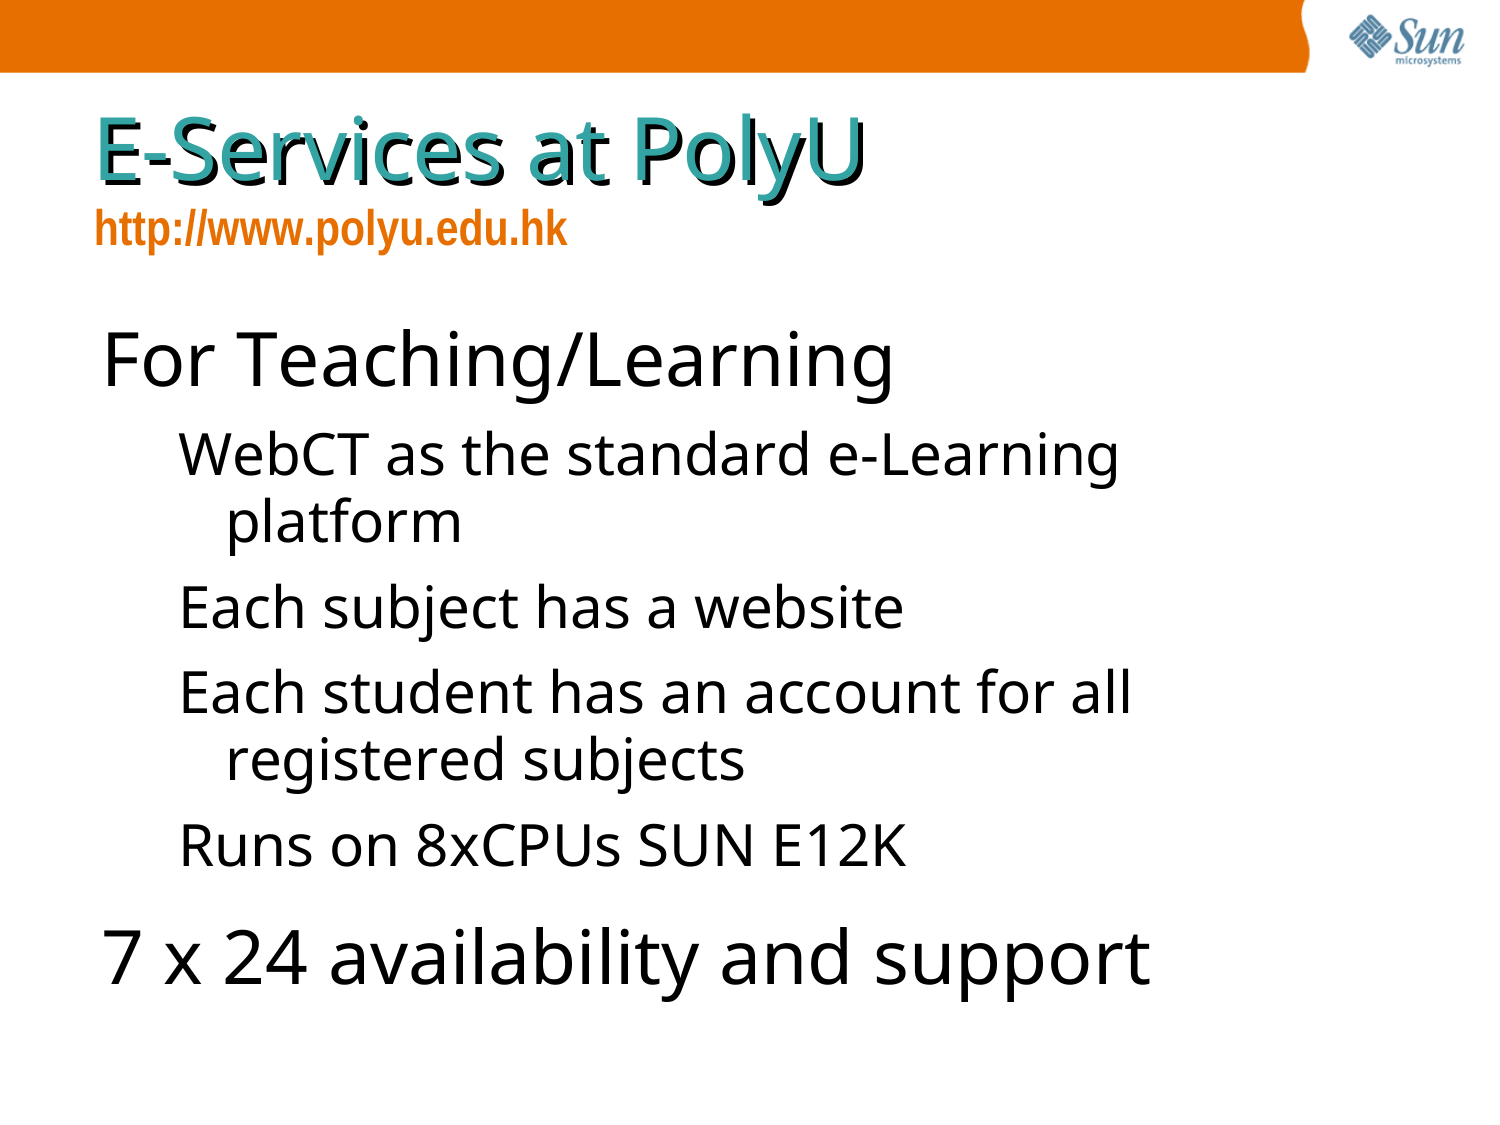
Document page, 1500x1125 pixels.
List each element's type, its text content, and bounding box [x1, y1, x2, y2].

list For Teaching/Learning WebCT as the standard e-Learning platform Each subject has a website Each student has an account for all registered subjects Runs on 8xCPUs SUN E12K 7 x 24 availability and support [83, 316, 1365, 1026]
text_box http://www.polyu.edu.hk [93, 206, 1147, 265]
title E-Services at PolyU [92, 99, 1455, 311]
picture [0, 0, 1500, 75]
